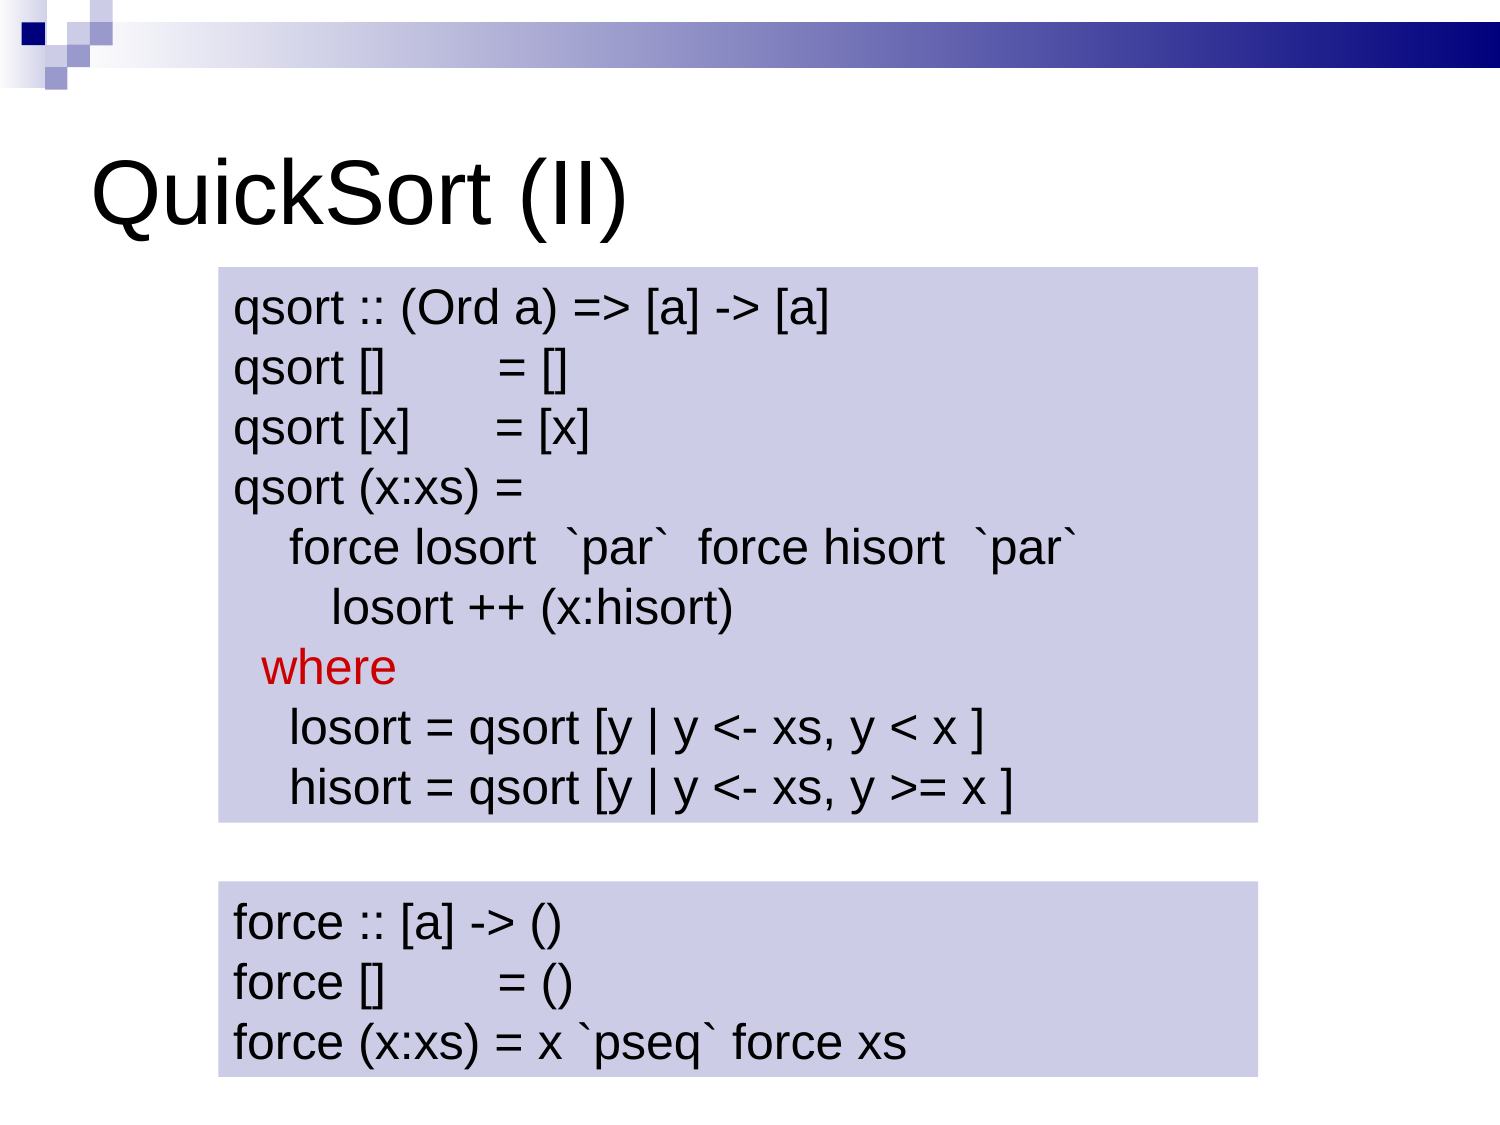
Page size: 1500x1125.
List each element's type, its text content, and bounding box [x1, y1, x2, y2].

text_box qsort :: (Ord a) => [a] -> [a] qsort [] = [] qsort [x] = [x] qsort (x:xs) = force losort `par` force hisort `par` losort ++ (x:hisort) where losort = qsort [y | y <- xs, y < x ] hisort = qsort [y | y <- xs, y >= x ] [218, 267, 1259, 823]
title QuickSort (II) [75, 75, 1426, 301]
text_box force :: [a] -> () force [] = () force (x:xs) = x `pseq` force xs [218, 881, 1259, 1077]
